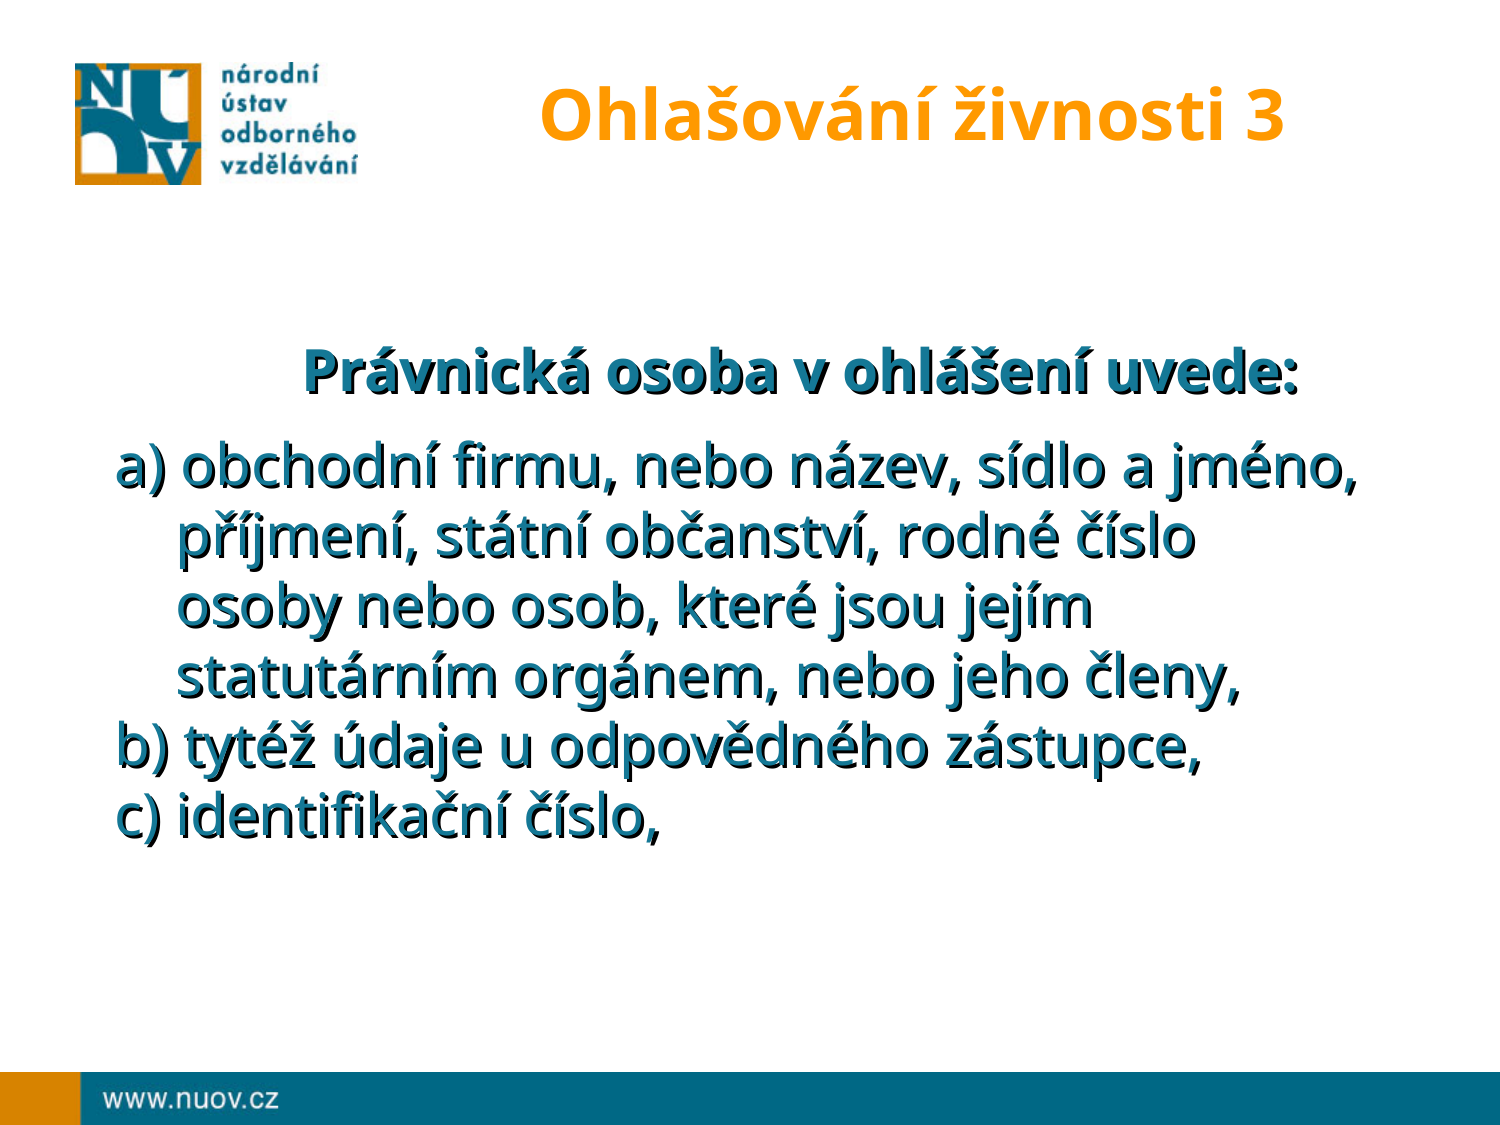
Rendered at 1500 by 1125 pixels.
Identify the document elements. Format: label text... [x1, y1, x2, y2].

text_box [75, 62, 358, 185]
text_box [0, 1072, 1500, 1125]
title Ohlašování živnosti 3 [399, 37, 1425, 188]
text_box Právnická osoba v ohlášení uvede: obchodní firmu, nebo název, sídlo a jméno, příjmení, státní občanství, rodné číslo osoby nebo osob, které jsou jejím statutárním orgánem, nebo jeho členy, b) tytéž údaje u odpovědného zástupce, c) identifikační číslo, [99, 324, 1500, 856]
